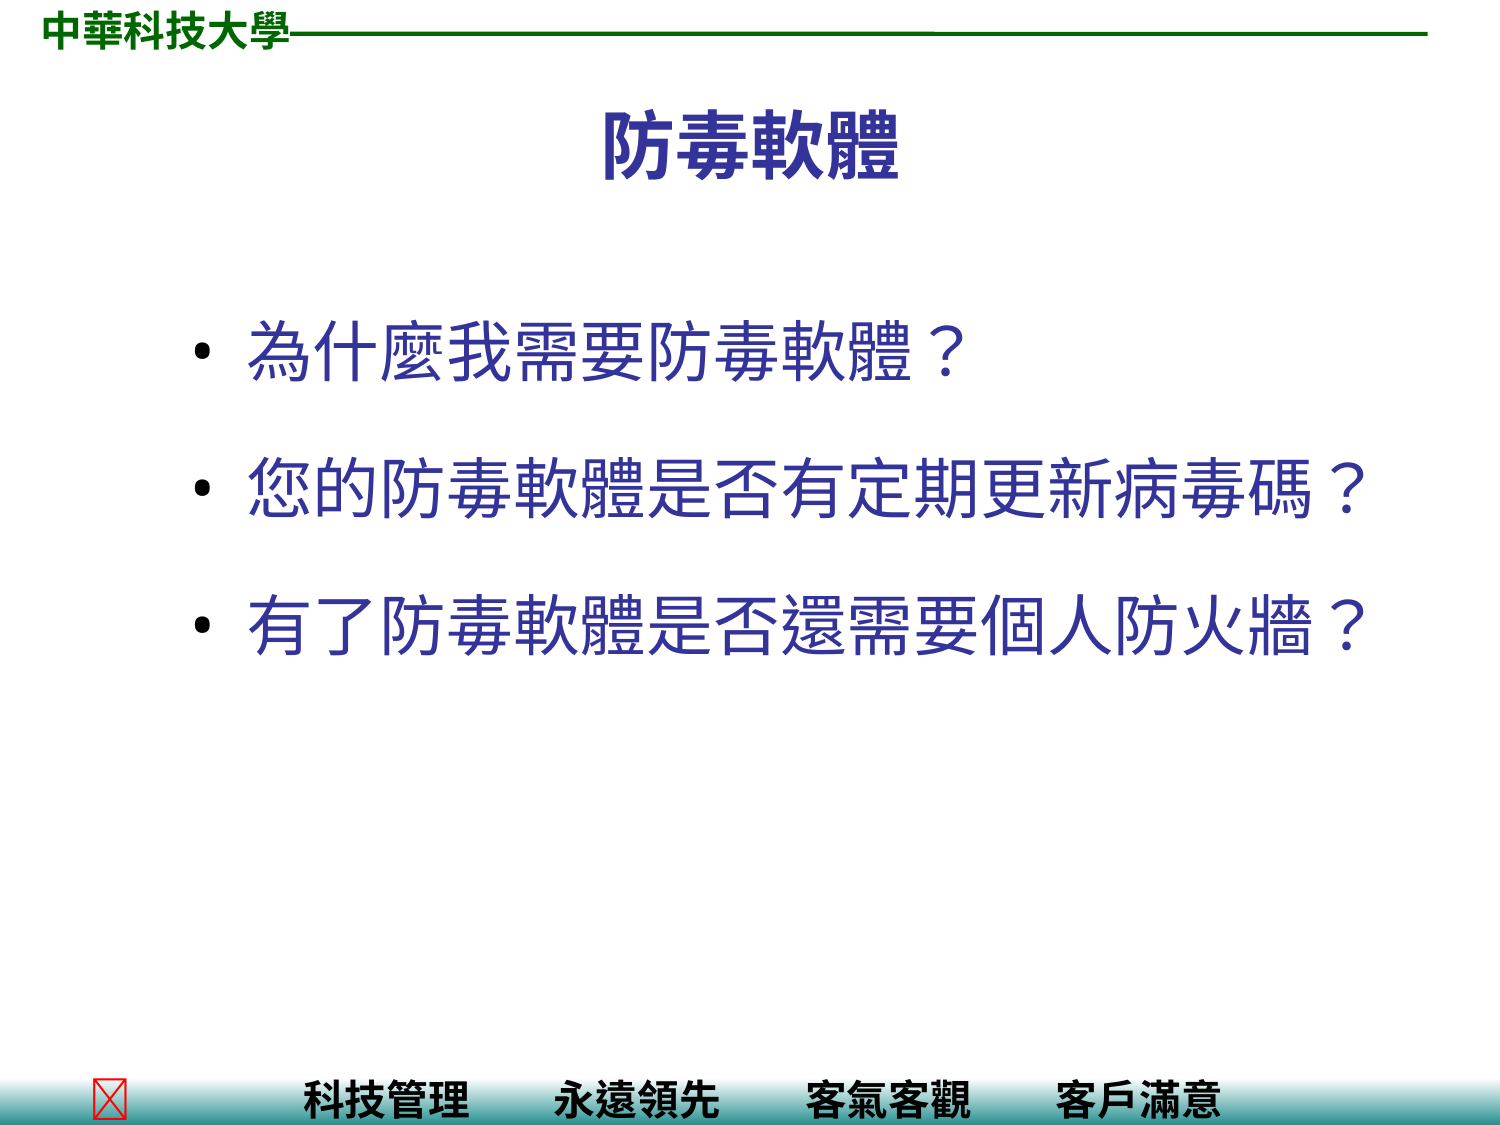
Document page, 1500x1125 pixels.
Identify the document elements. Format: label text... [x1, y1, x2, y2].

title 防毒軟體 [75, 50, 1426, 238]
list 為什麼我需要防毒軟體？ 您的防毒軟體是否有定期更新病毒碼？ 有了防毒軟體是否還需要個人防火牆？ [174, 262, 1426, 1005]
